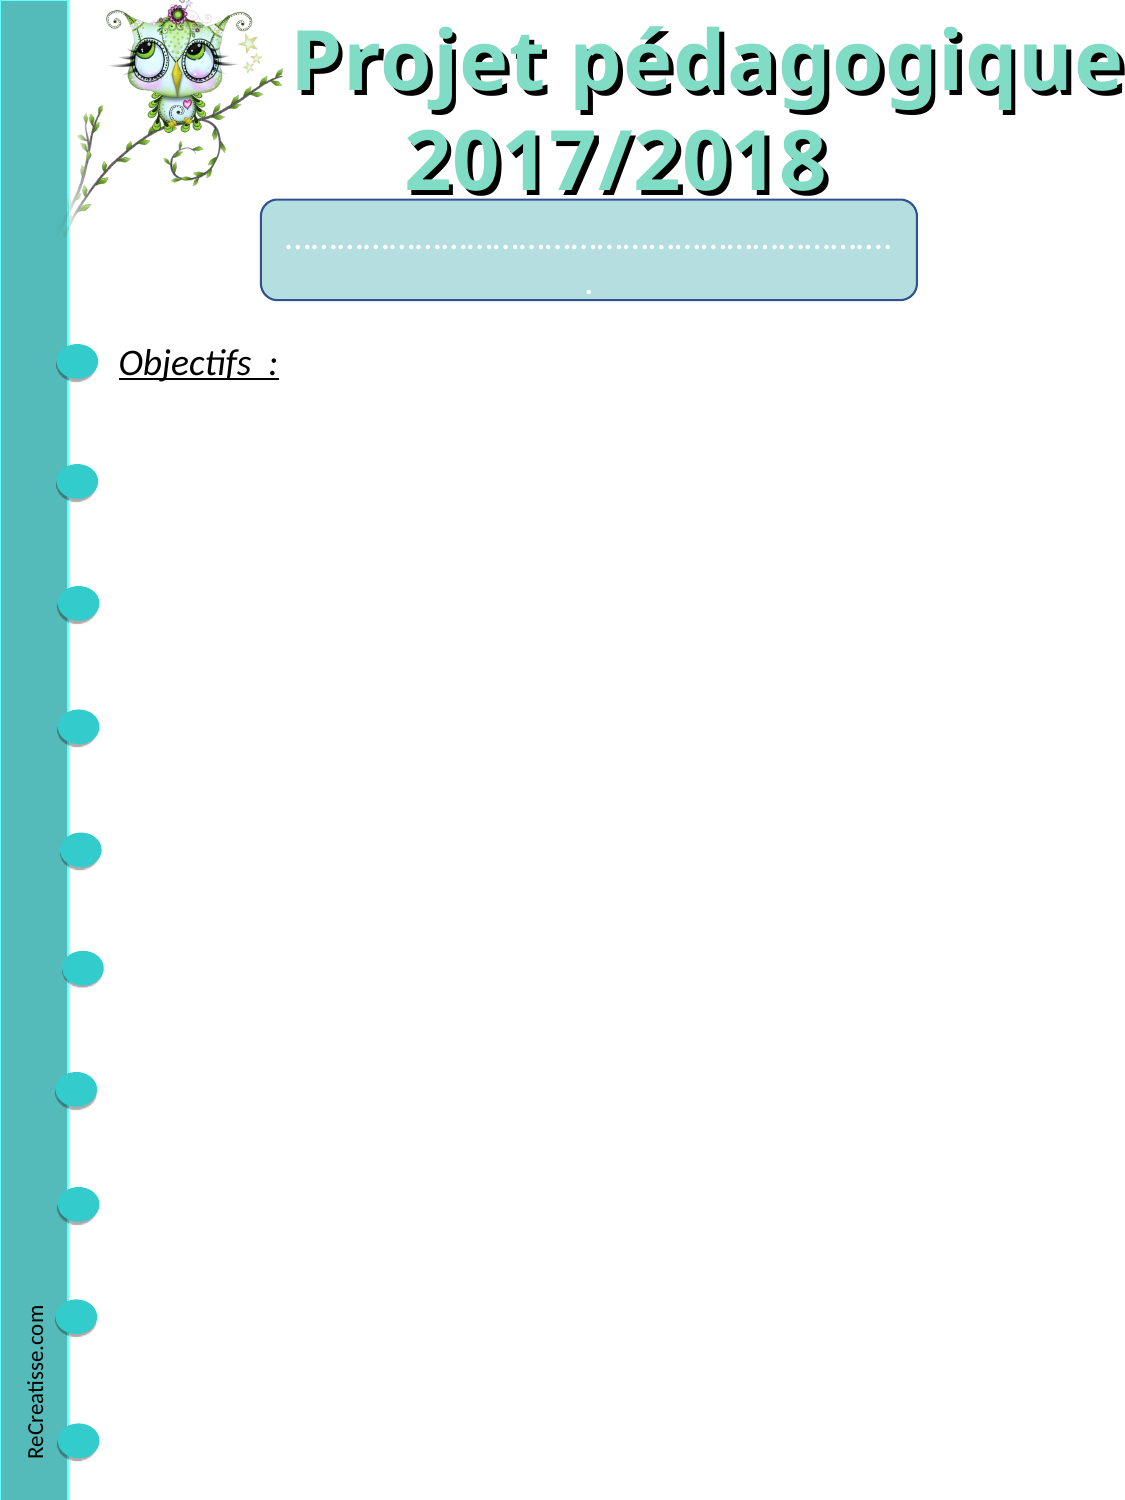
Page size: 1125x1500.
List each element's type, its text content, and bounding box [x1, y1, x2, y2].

picture [55, 0, 275, 237]
text_box Objectifs : [104, 330, 294, 390]
text_box [0, 0, 104, 1500]
text_box Projet pédagogique 2017/2018 [275, 0, 1125, 215]
text_box …………………………………………………………….. [260, 199, 917, 301]
text_box ReCreatisse.com [13, 1290, 55, 1474]
